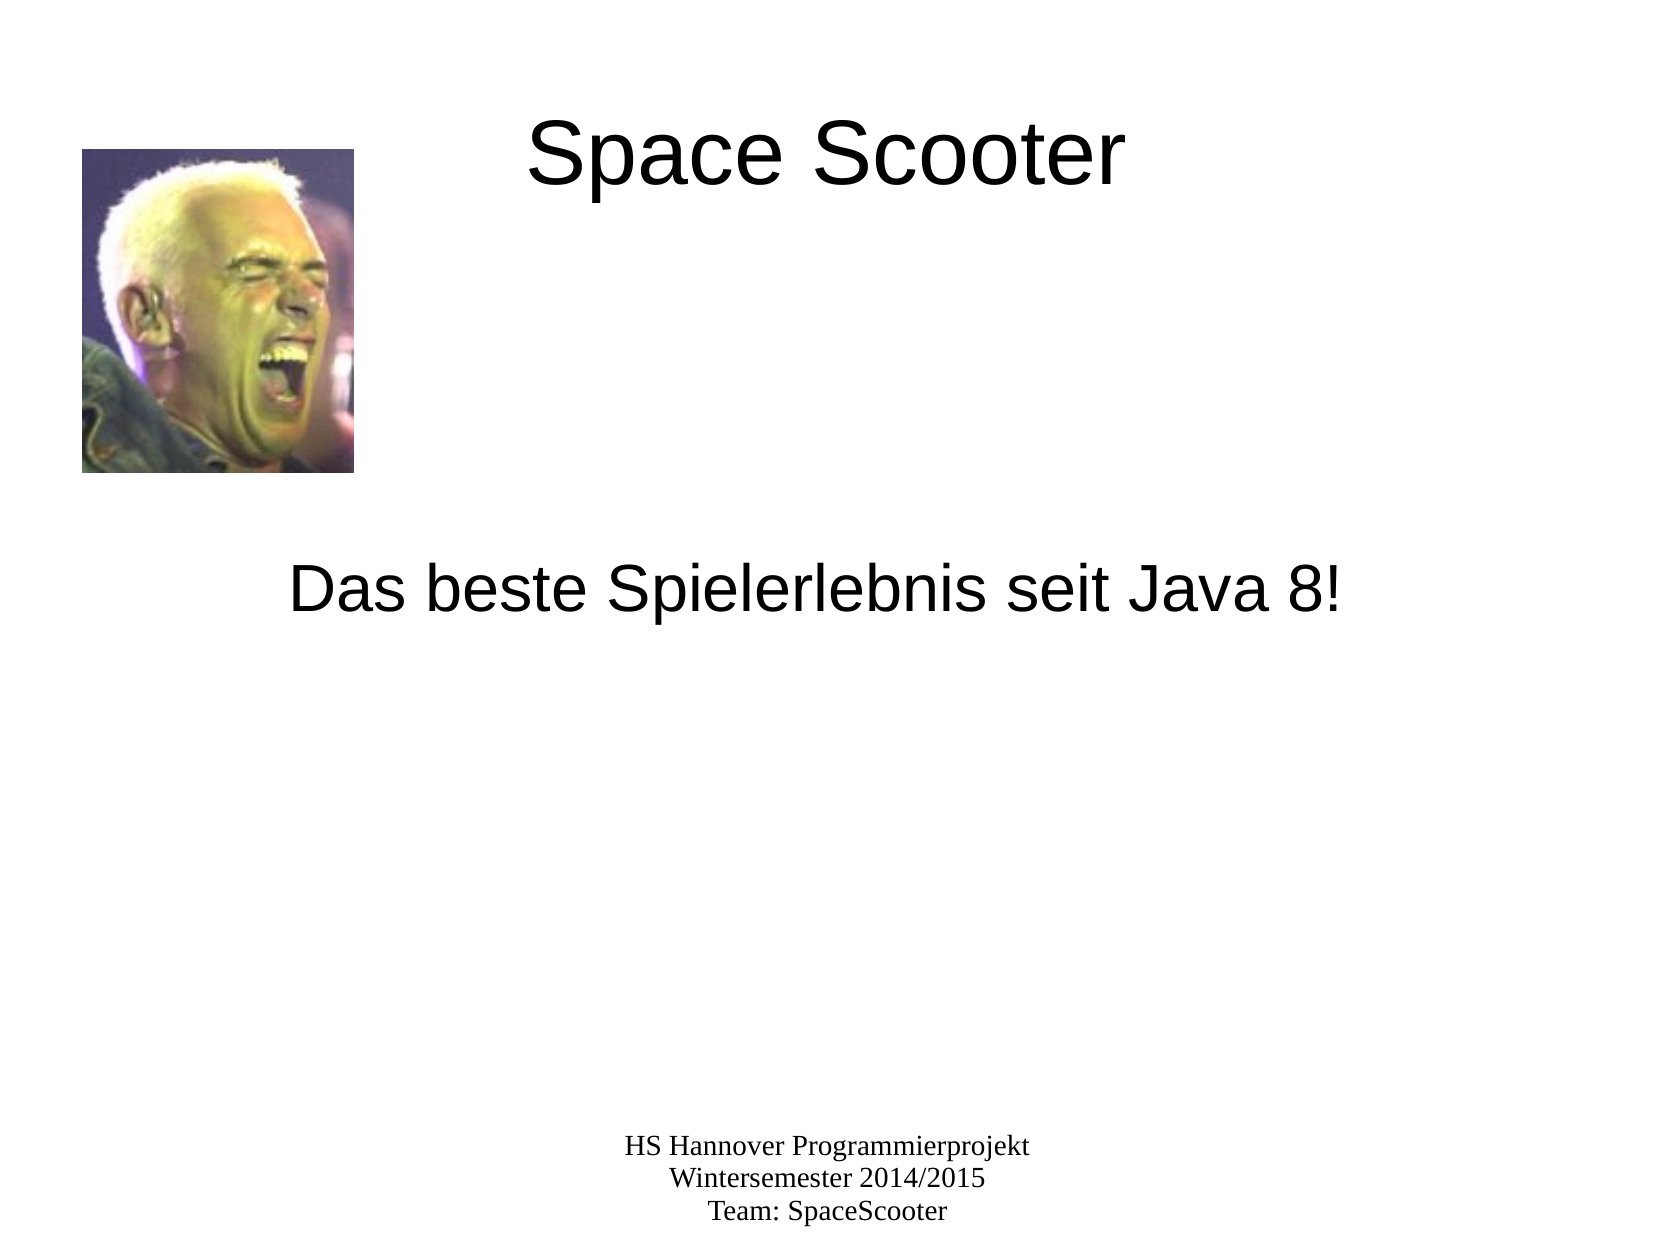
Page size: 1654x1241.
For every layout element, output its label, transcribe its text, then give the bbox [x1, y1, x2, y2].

title Space Scooter [82, 49, 1571, 257]
picture [82, 149, 354, 473]
subtitle Das beste Spielerlebnis seit Java 8! [88, 228, 1544, 949]
